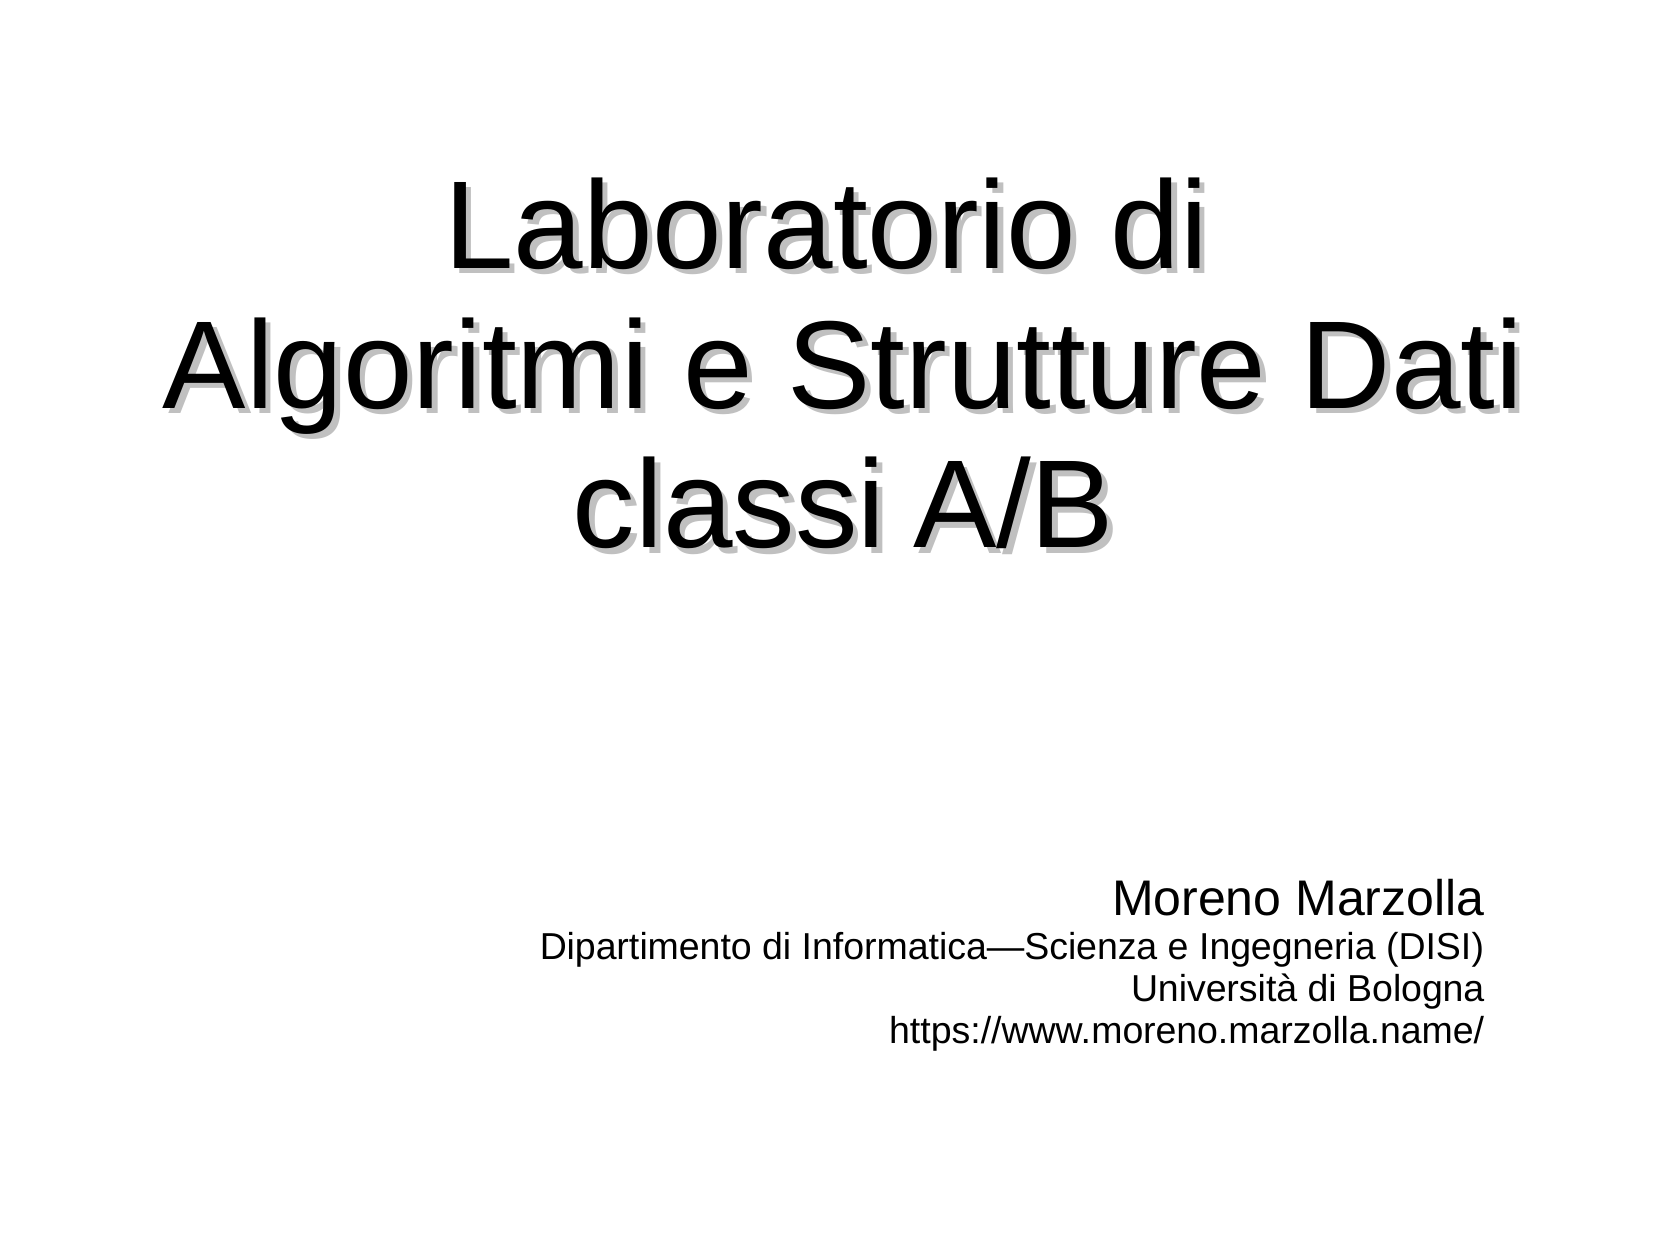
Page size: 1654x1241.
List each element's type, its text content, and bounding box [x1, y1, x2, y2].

text_box Laboratorio di Algoritmi e Strutture Dati classi A/B [75, 147, 1613, 582]
text_box Moreno Marzolla Dipartimento di Informatica—Scienza e Ingegneria (DISI) Università di Bologna https://www.moreno.marzolla.name/ [525, 862, 1545, 1060]
